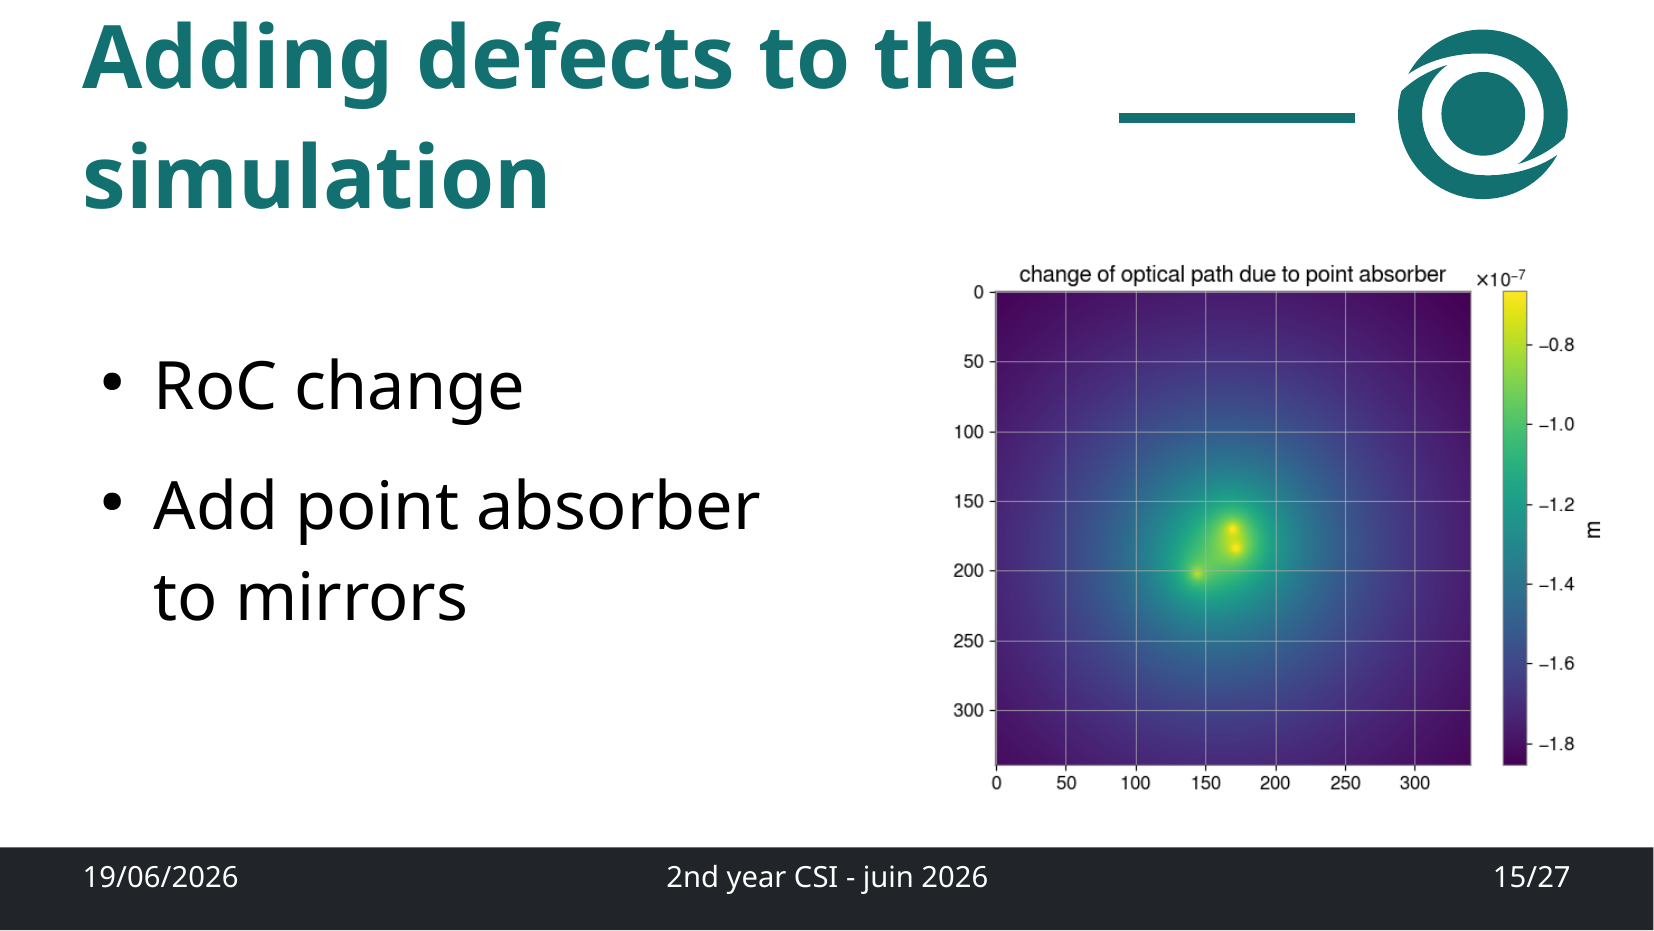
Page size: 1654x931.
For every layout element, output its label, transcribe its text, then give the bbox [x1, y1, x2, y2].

title Adding defects to the simulation [82, 0, 1241, 238]
picture [845, 217, 1654, 833]
list RoC change Add point absorber to mirrors [82, 217, 809, 758]
